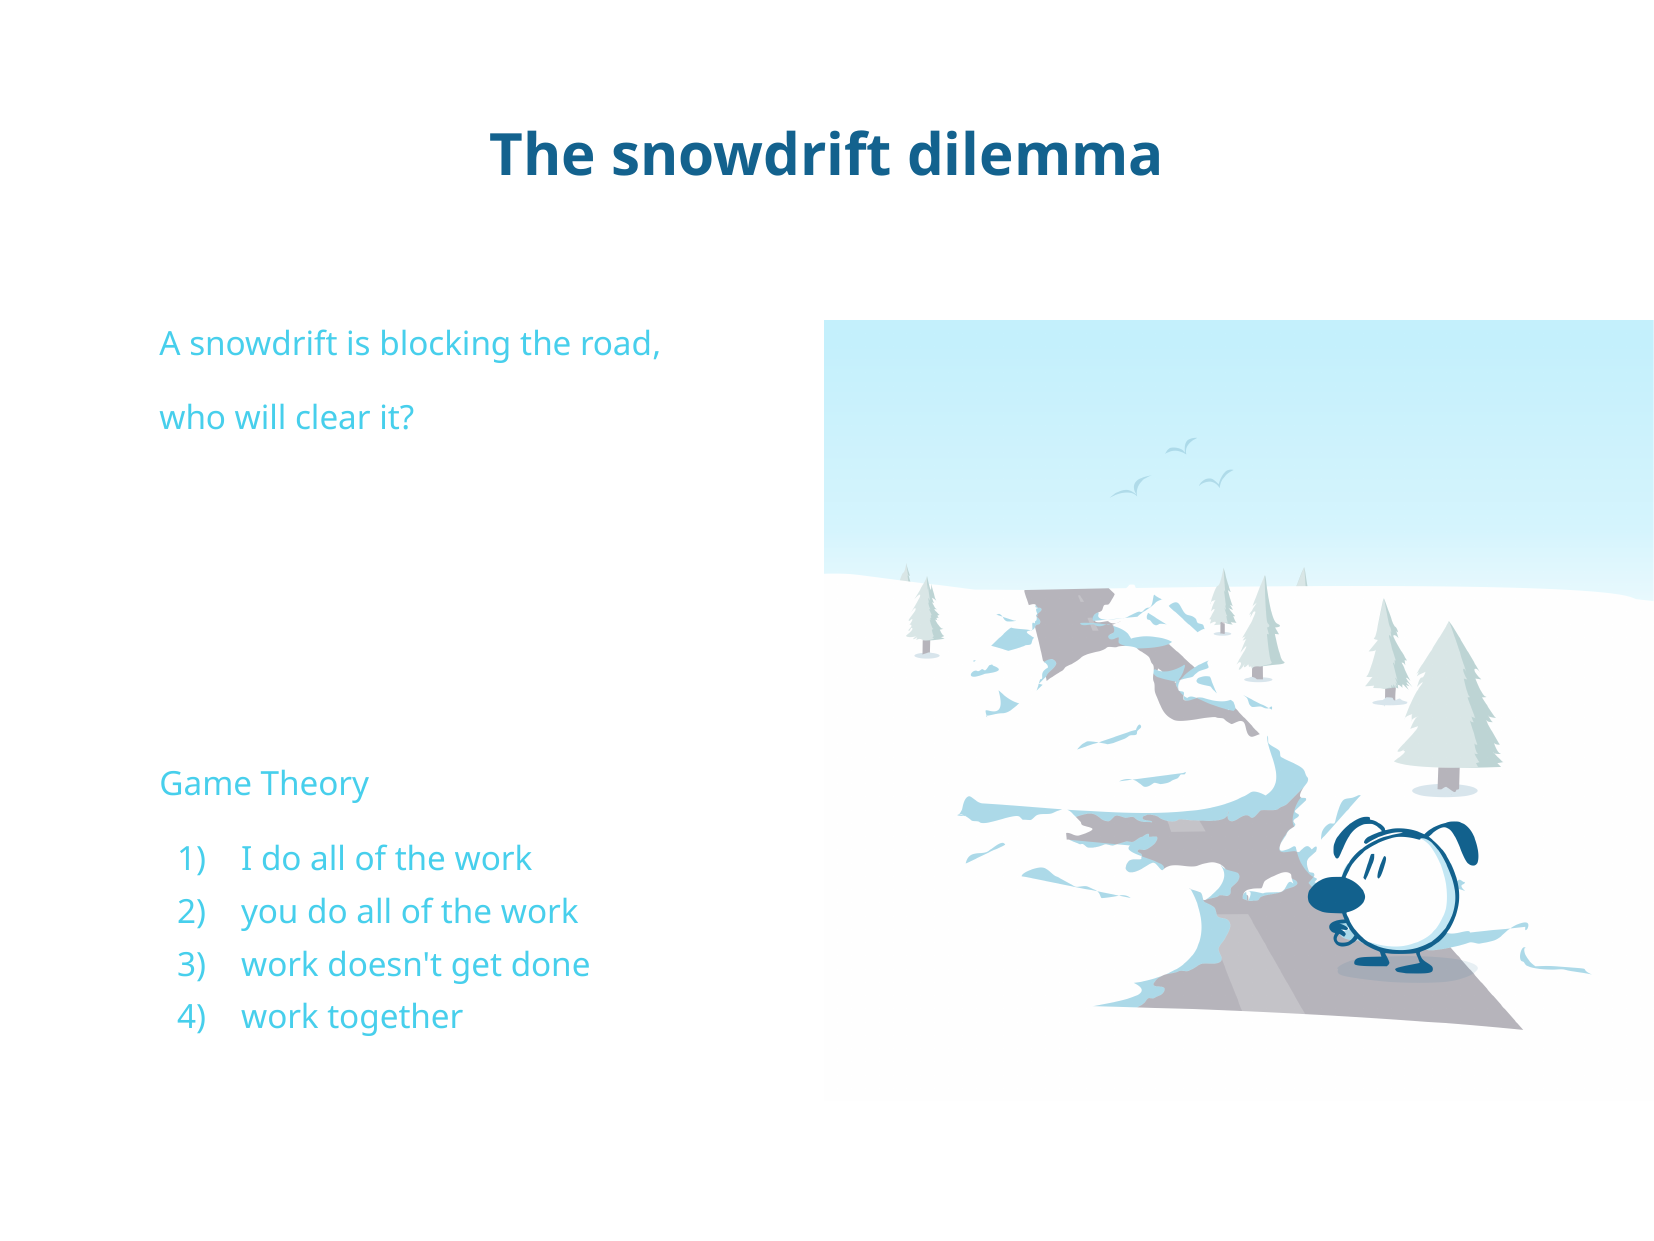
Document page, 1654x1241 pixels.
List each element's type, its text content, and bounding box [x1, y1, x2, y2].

list Game Theory I do all of the work you do all of the work work doesn't get done work together [159, 695, 886, 1039]
title The snowdrift dilemma [82, 49, 1571, 257]
picture [824, 320, 1654, 1101]
list A snowdrift is blocking the road, who will clear it? [159, 319, 886, 663]
